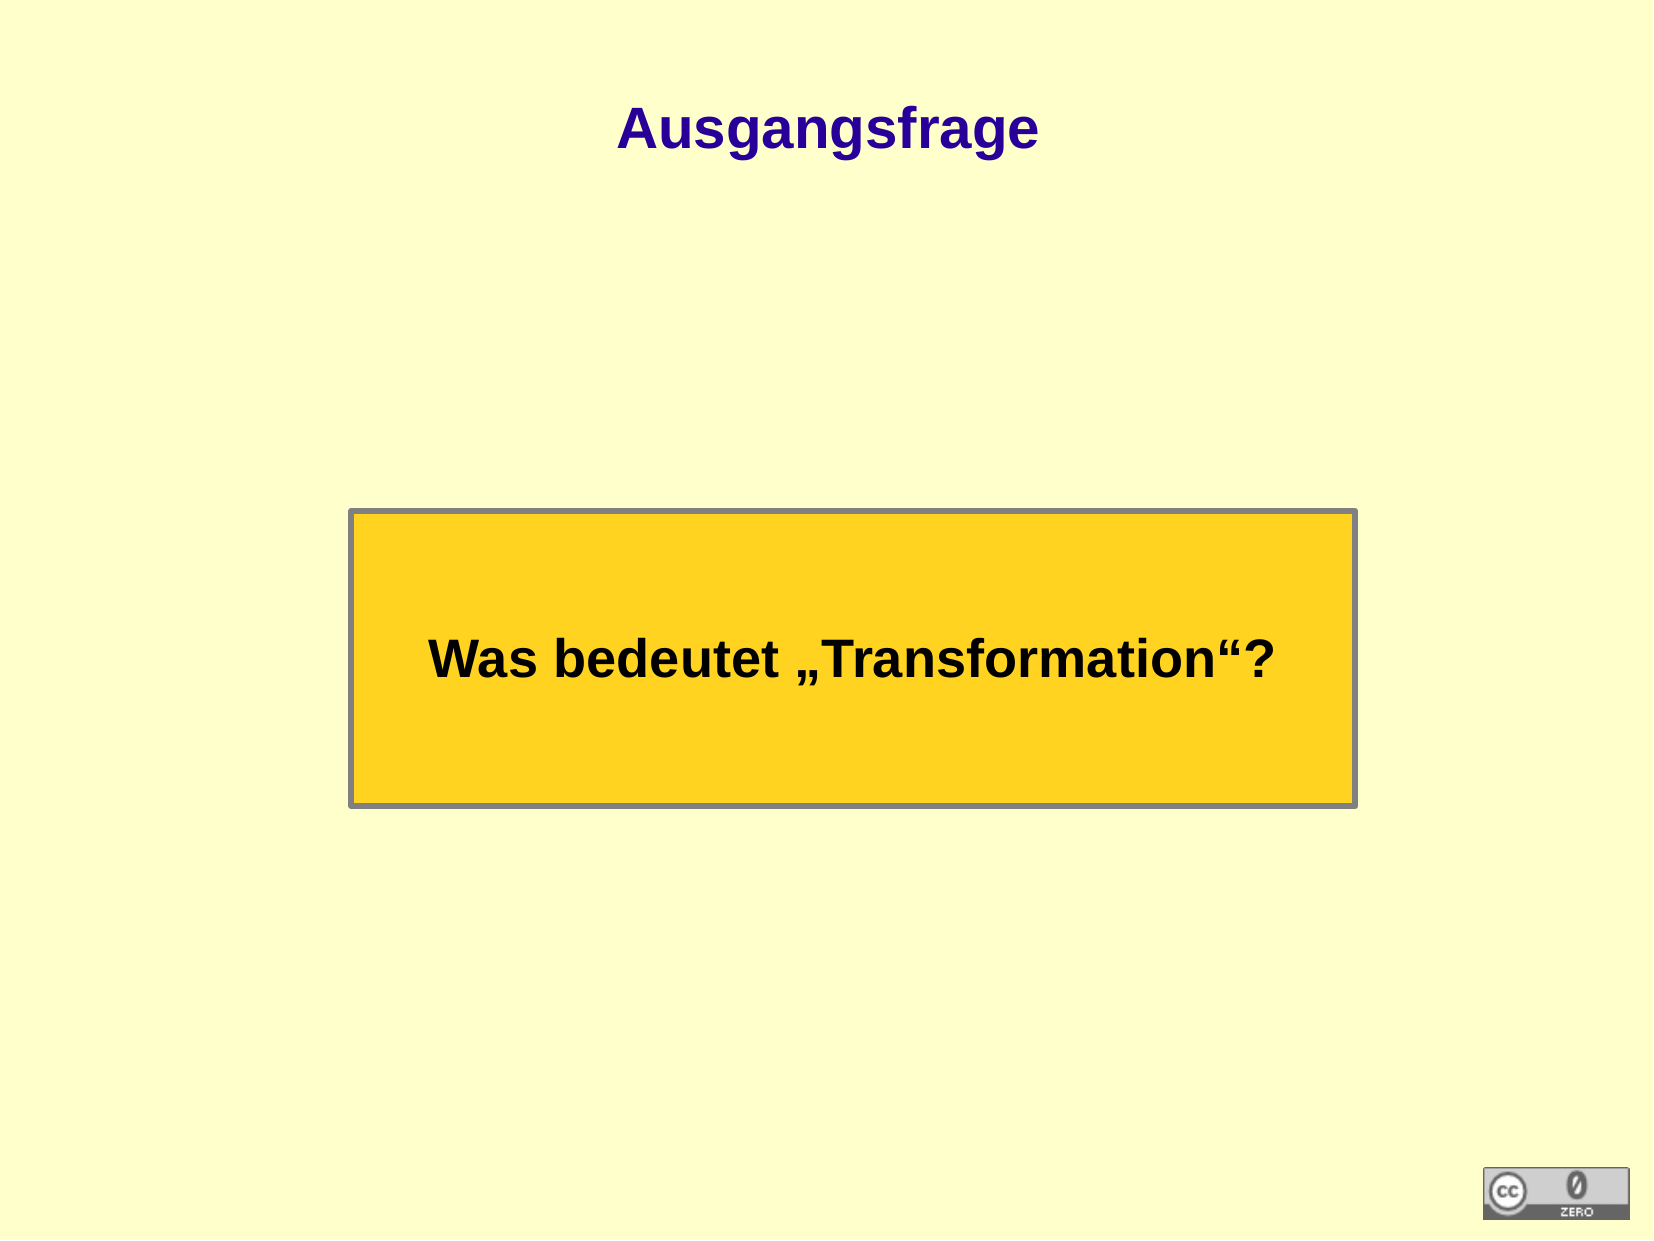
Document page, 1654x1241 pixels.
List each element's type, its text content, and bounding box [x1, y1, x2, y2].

title Ausgangsfrage [86, 49, 1571, 207]
picture [1483, 1167, 1630, 1220]
text_box Was bedeutet „Transformation“? [351, 510, 1356, 807]
